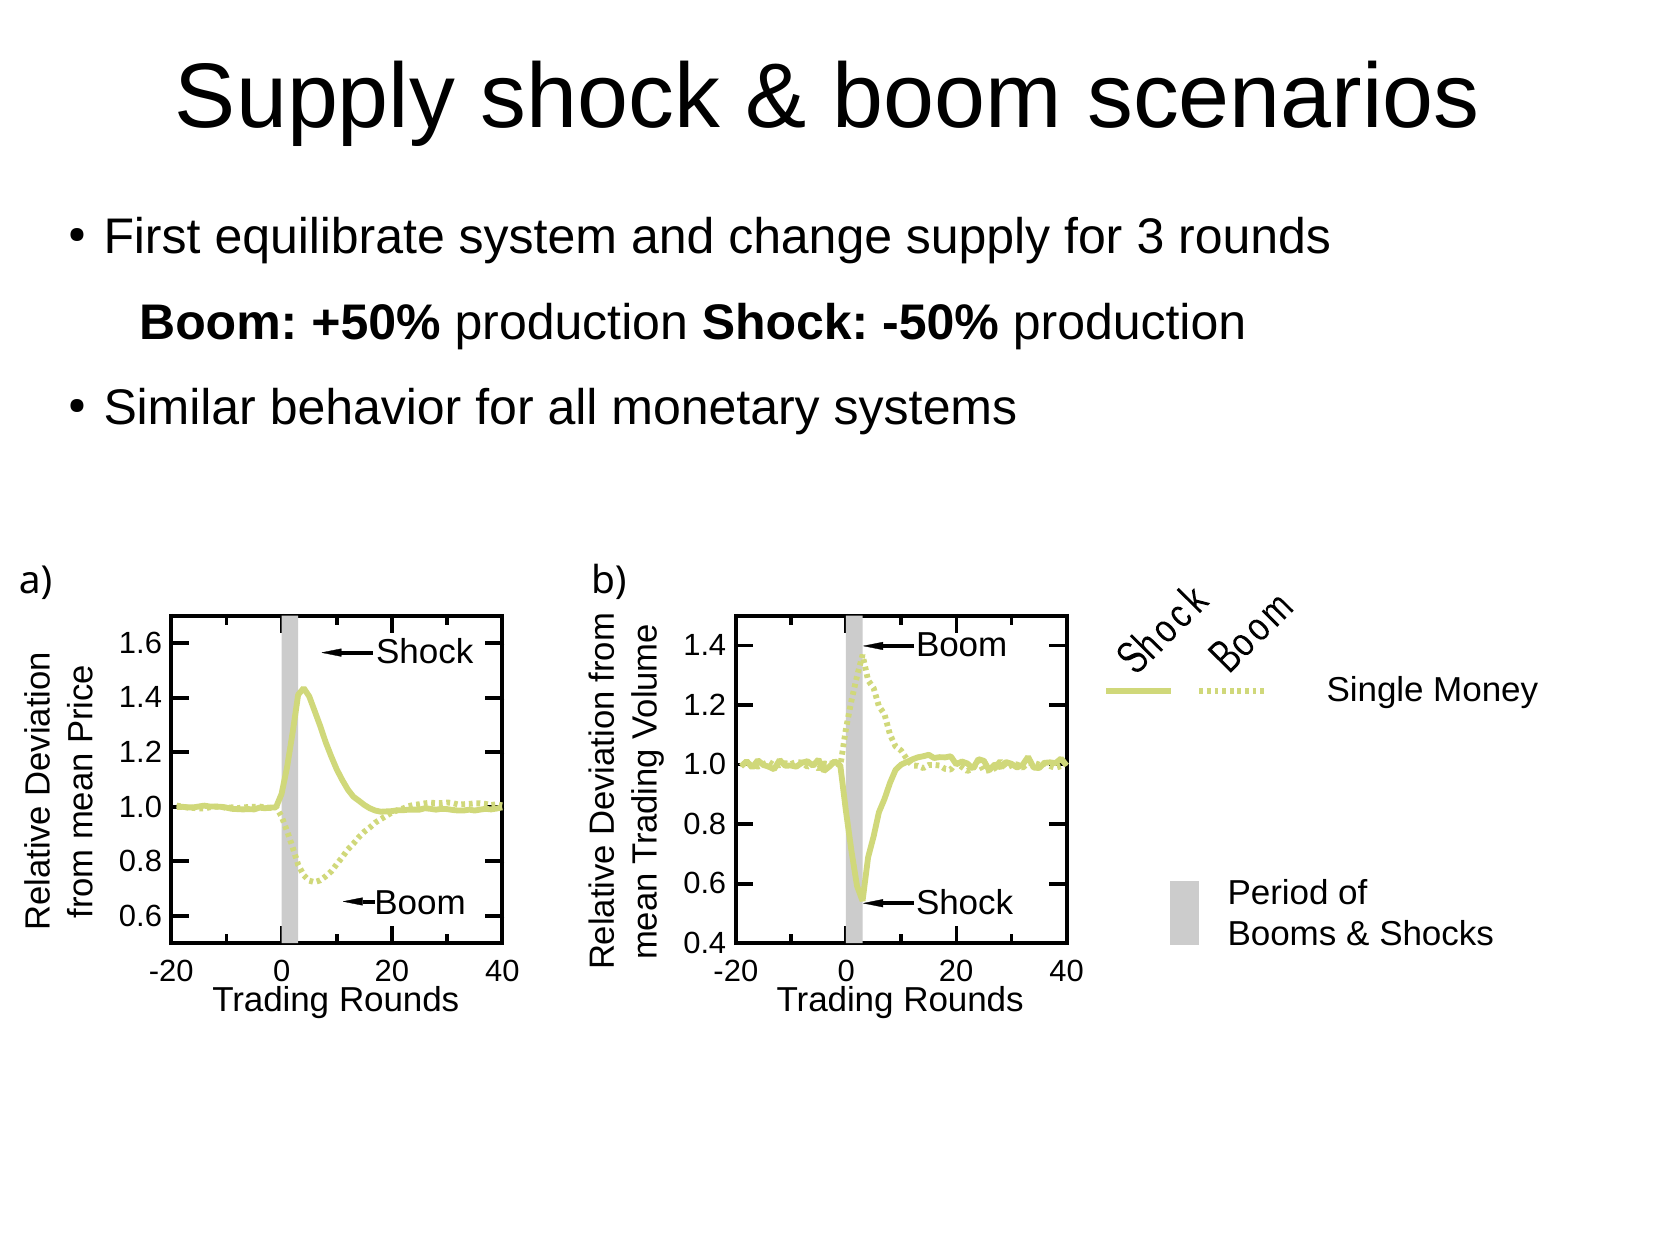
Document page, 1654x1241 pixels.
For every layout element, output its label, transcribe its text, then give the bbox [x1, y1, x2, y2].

picture [17, 561, 1613, 1023]
title Supply shock & boom scenarios [53, 44, 1604, 147]
text_box First equilibrate system and change supply for 3 rounds Boom: +50% production Shock: -50% production Similar behavior for all monetary systems [53, 201, 1612, 561]
